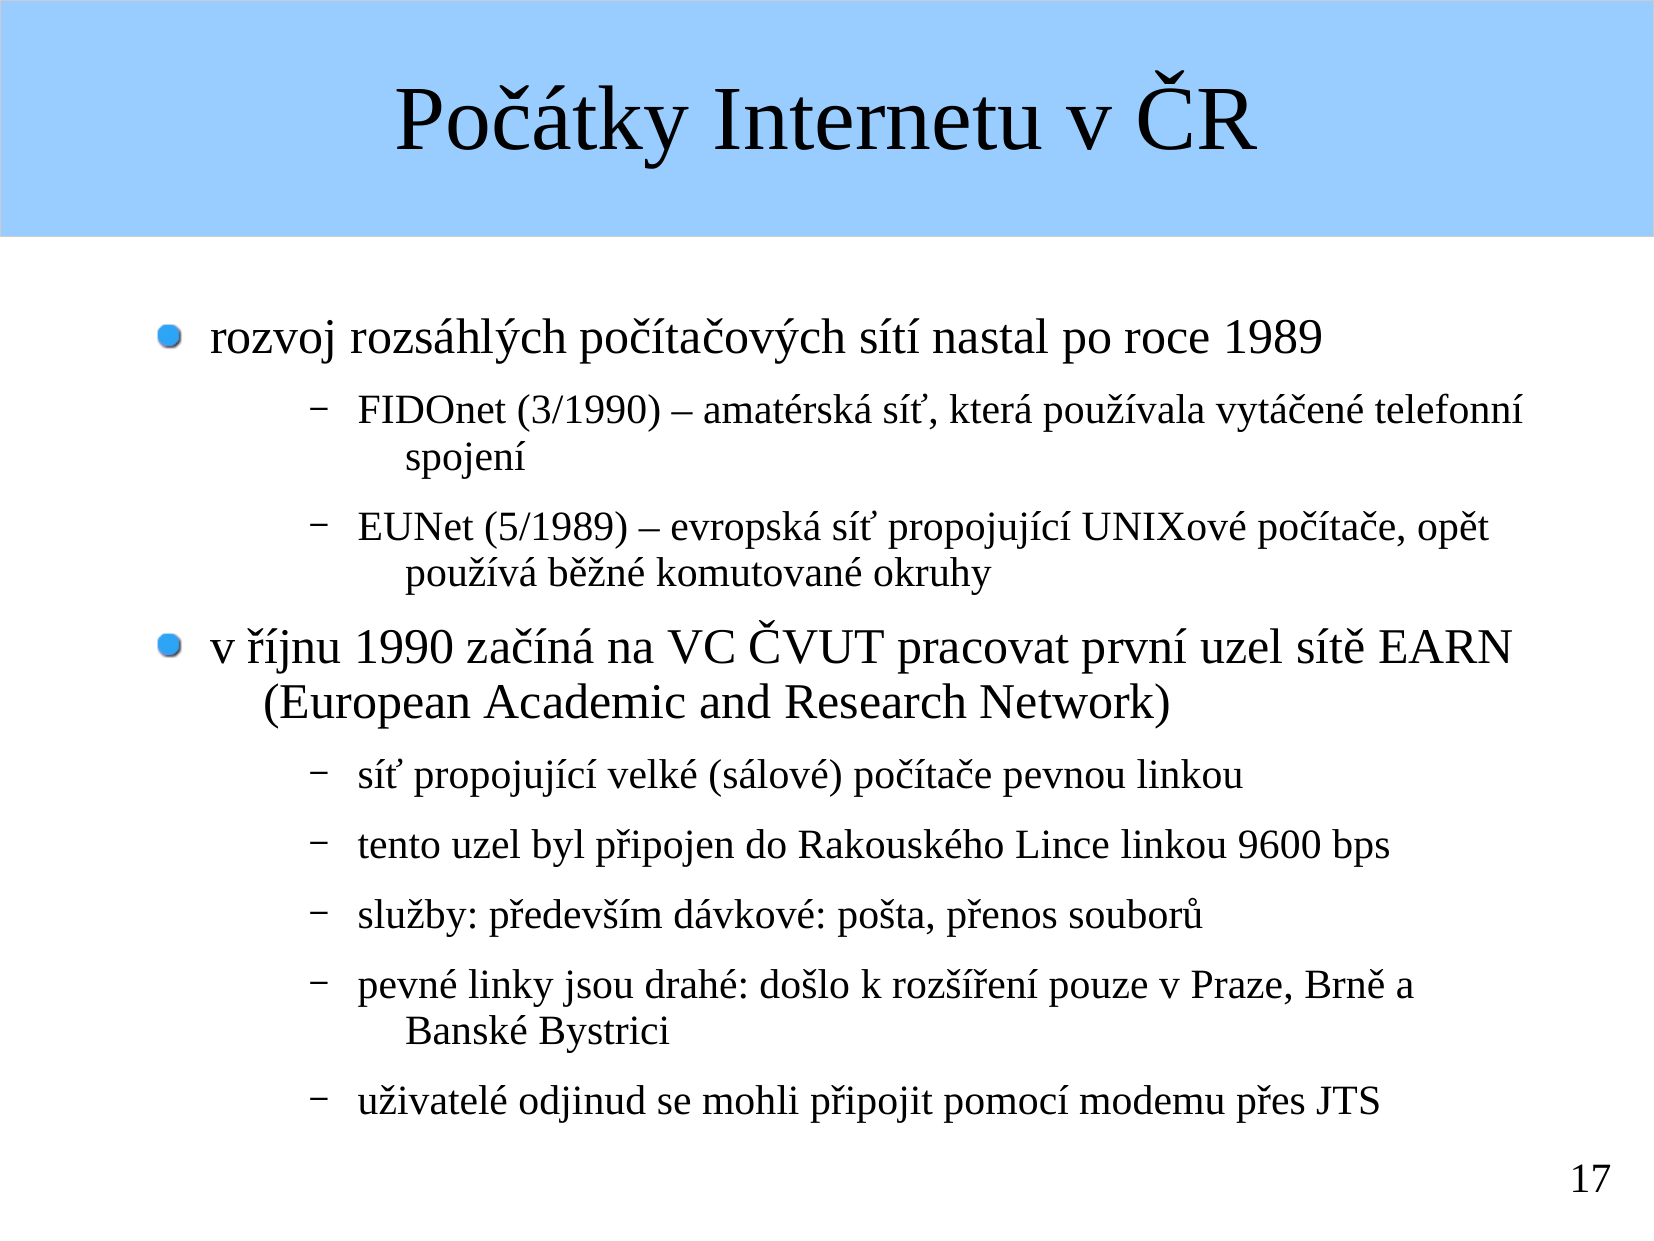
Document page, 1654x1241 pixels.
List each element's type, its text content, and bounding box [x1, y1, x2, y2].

list rozvoj rozsáhlých počítačových sítí nastal po roce 1989 FIDOnet (3/1990) – amatérská síť, která používala vytáčené telefonní spojení EUNet (5/1989) – evropská síť propojující UNIXové počítače, opět používá běžné komutované okruhy v říjnu 1990 začíná na VC ČVUT pracovat první uzel sítě EARN (European Academic and Research Network) síť propojující velké (sálové) počítače pevnou linkou tento uzel byl připojen do Rakouského Lince linkou 9600 bps služby: především dávkové: pošta, přenos souborů pevné linky jsou drahé: došlo k rozšíření pouze v Praze, Brně a Banské Bystrici uživatelé odjinud se mohli připojit pomocí modemu přes JTS [121, 309, 1534, 1211]
title Počátky Internetu v ČR [0, 0, 1654, 237]
